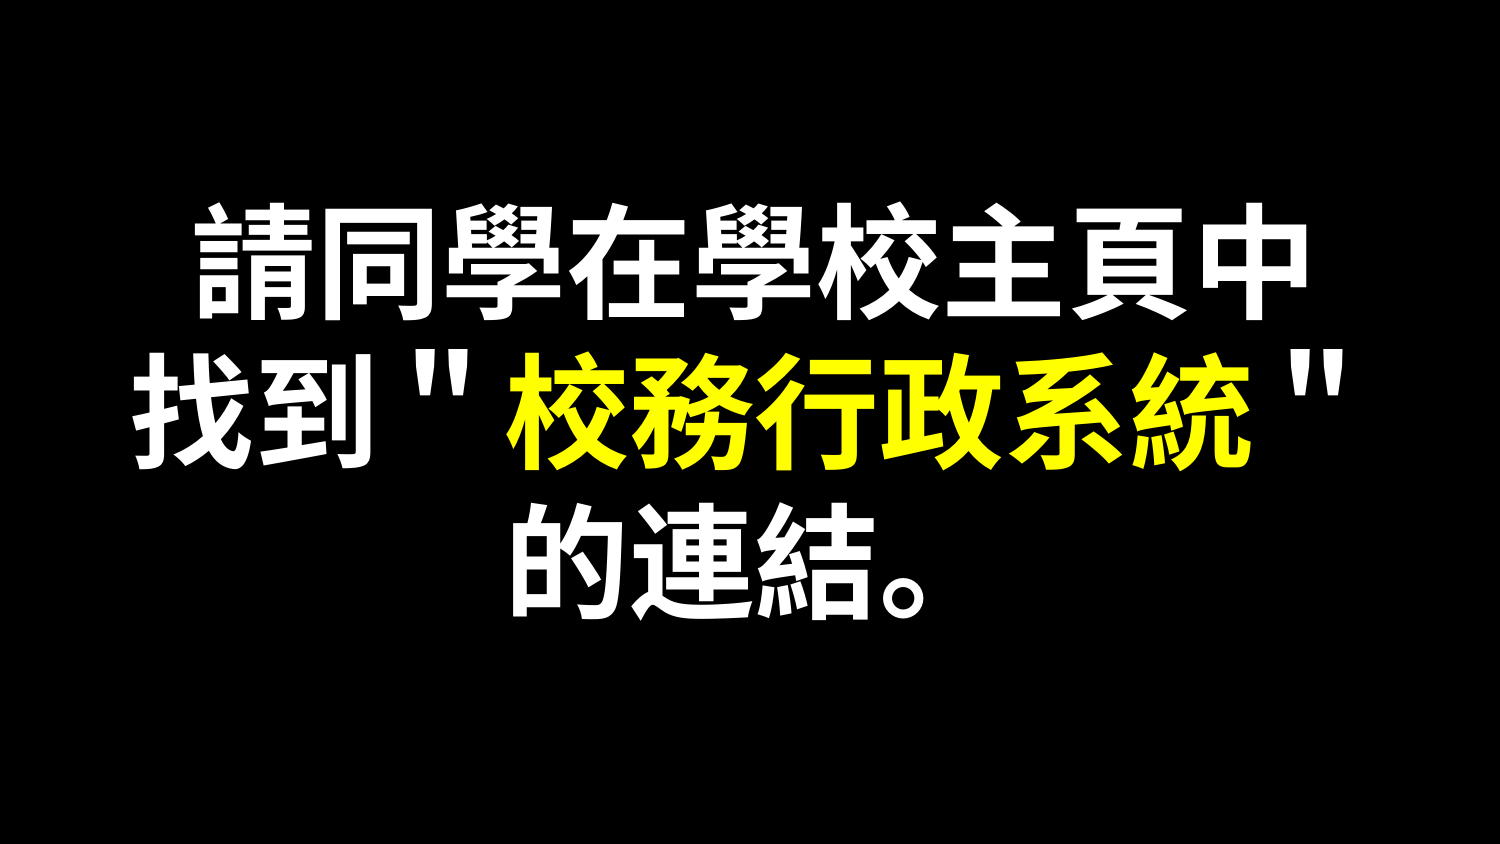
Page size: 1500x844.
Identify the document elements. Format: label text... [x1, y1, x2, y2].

title 請同學在學校主頁中 找到＂校務行政系統＂ 的連結。 [80, 73, 1429, 745]
